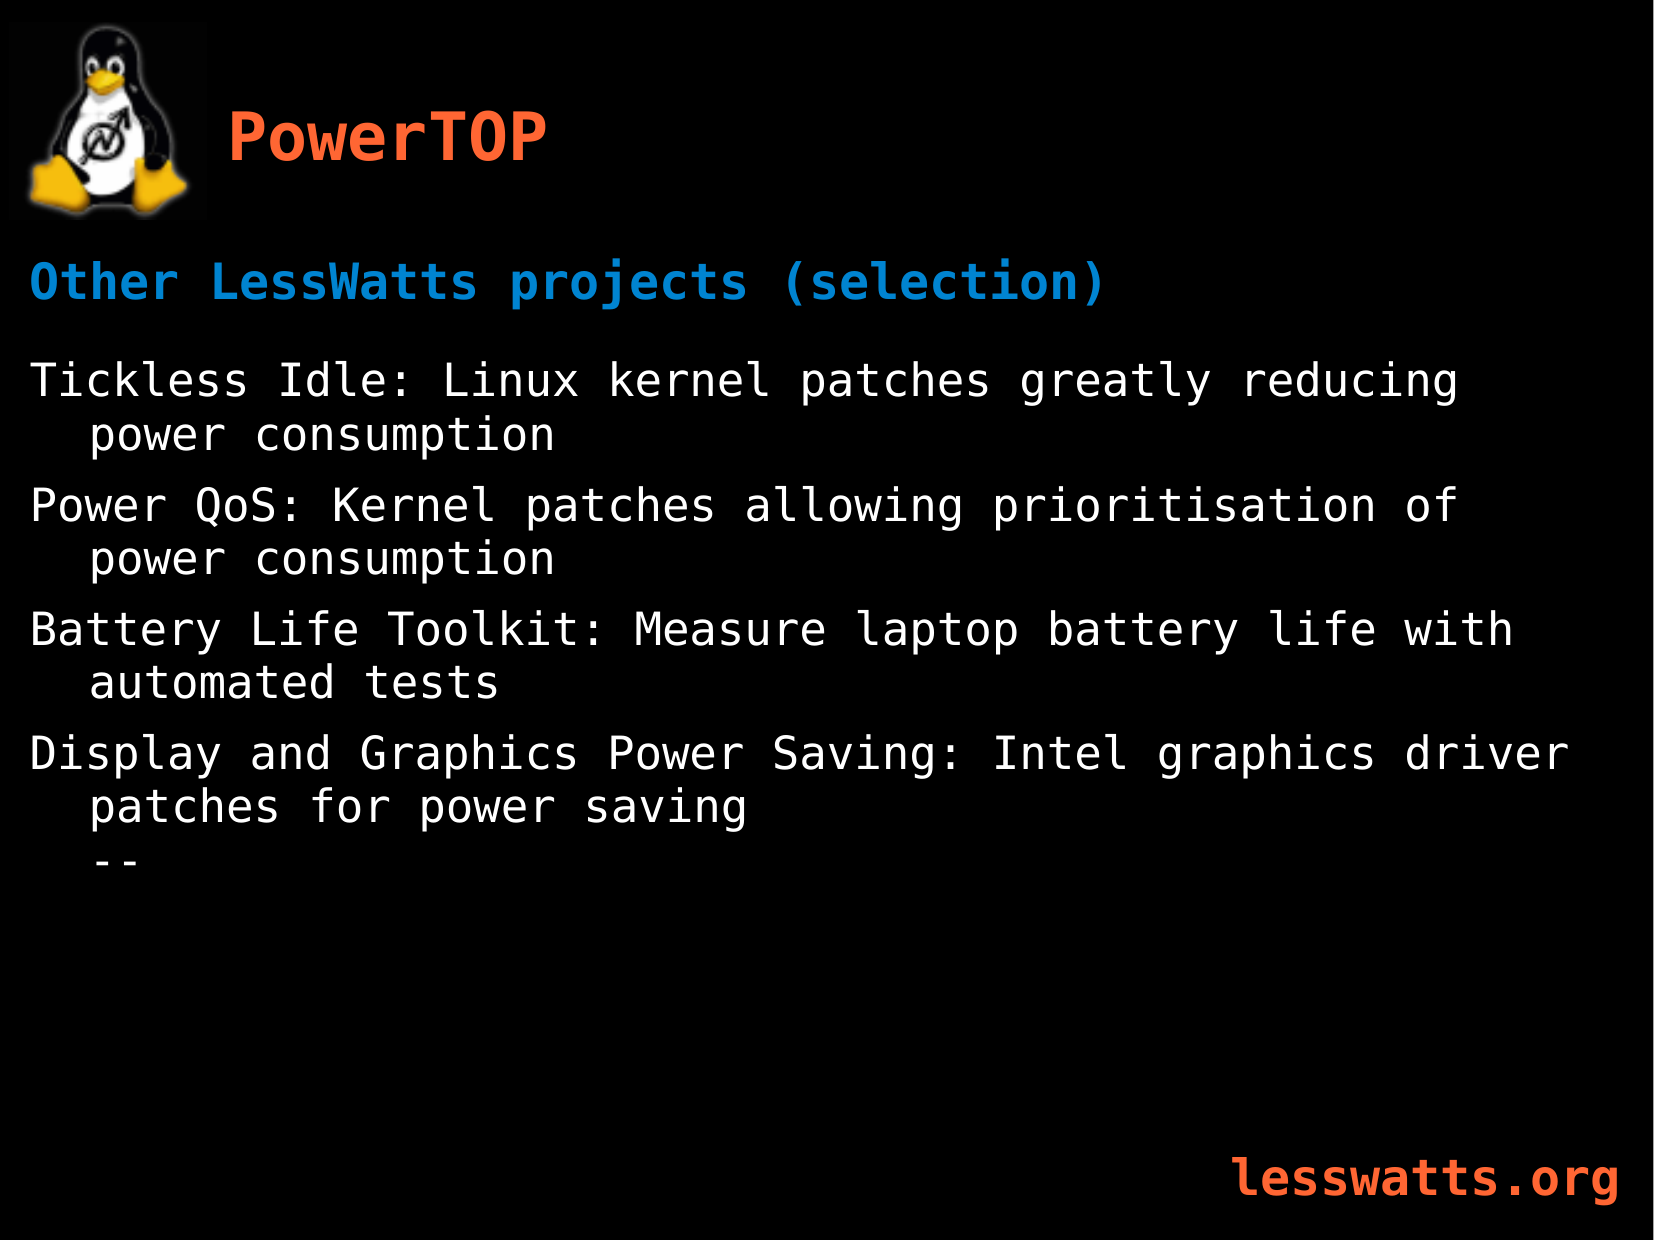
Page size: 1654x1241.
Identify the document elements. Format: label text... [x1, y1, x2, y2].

picture [9, 22, 207, 220]
list Tickless Idle: Linux kernel patches greatly reducing power consumption Power QoS: Kernel patches allowing prioritisation of power consumption Battery Life Toolkit: Measure laptop battery life with automated tests Display and Graphics Power Saving: Intel graphics driver patches for power saving -- [29, 354, 1571, 1094]
title Other LessWatts projects (selection) [29, 249, 1625, 315]
